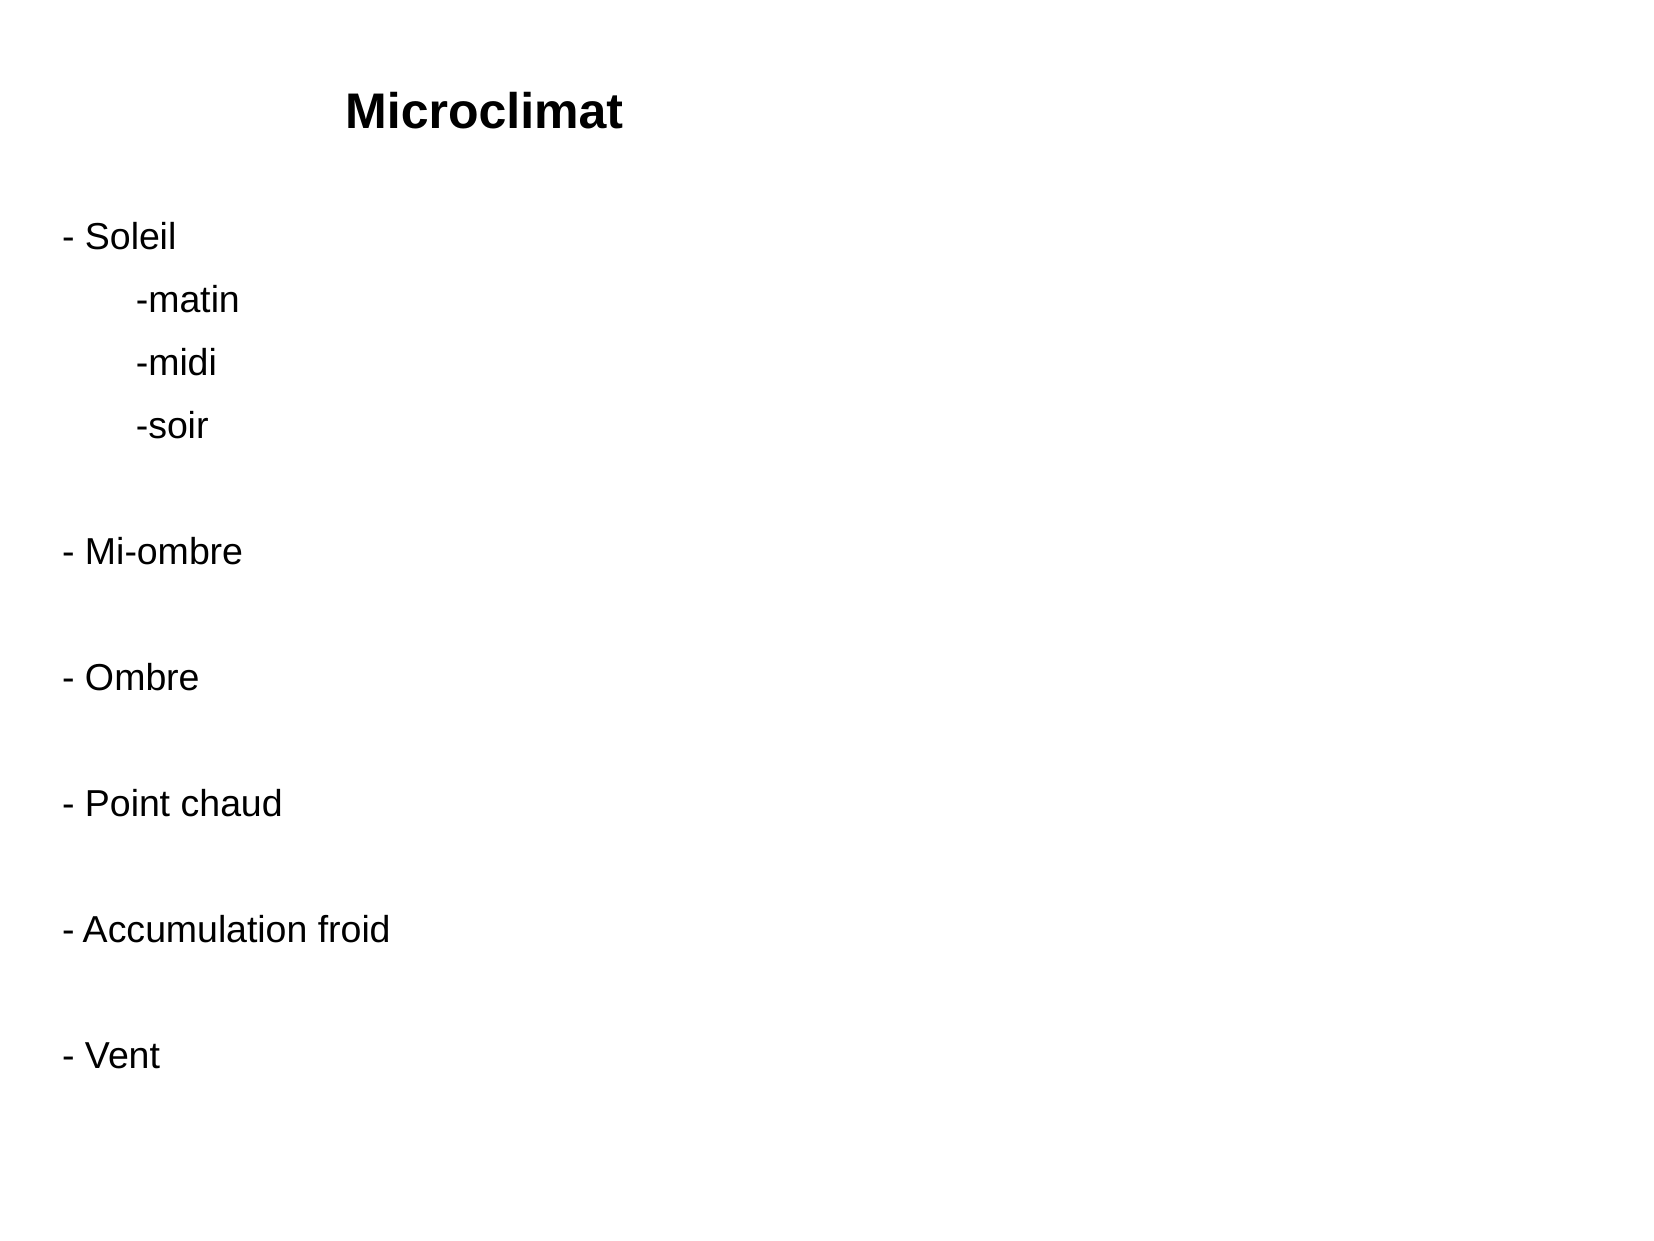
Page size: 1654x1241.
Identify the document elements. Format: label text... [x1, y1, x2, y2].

text_box - Soleil -matin -midi -soir - Mi-ombre - Ombre - Point chaud - Accumulation froid - Vent [47, 187, 674, 1189]
title Microclimat [82, 8, 886, 216]
